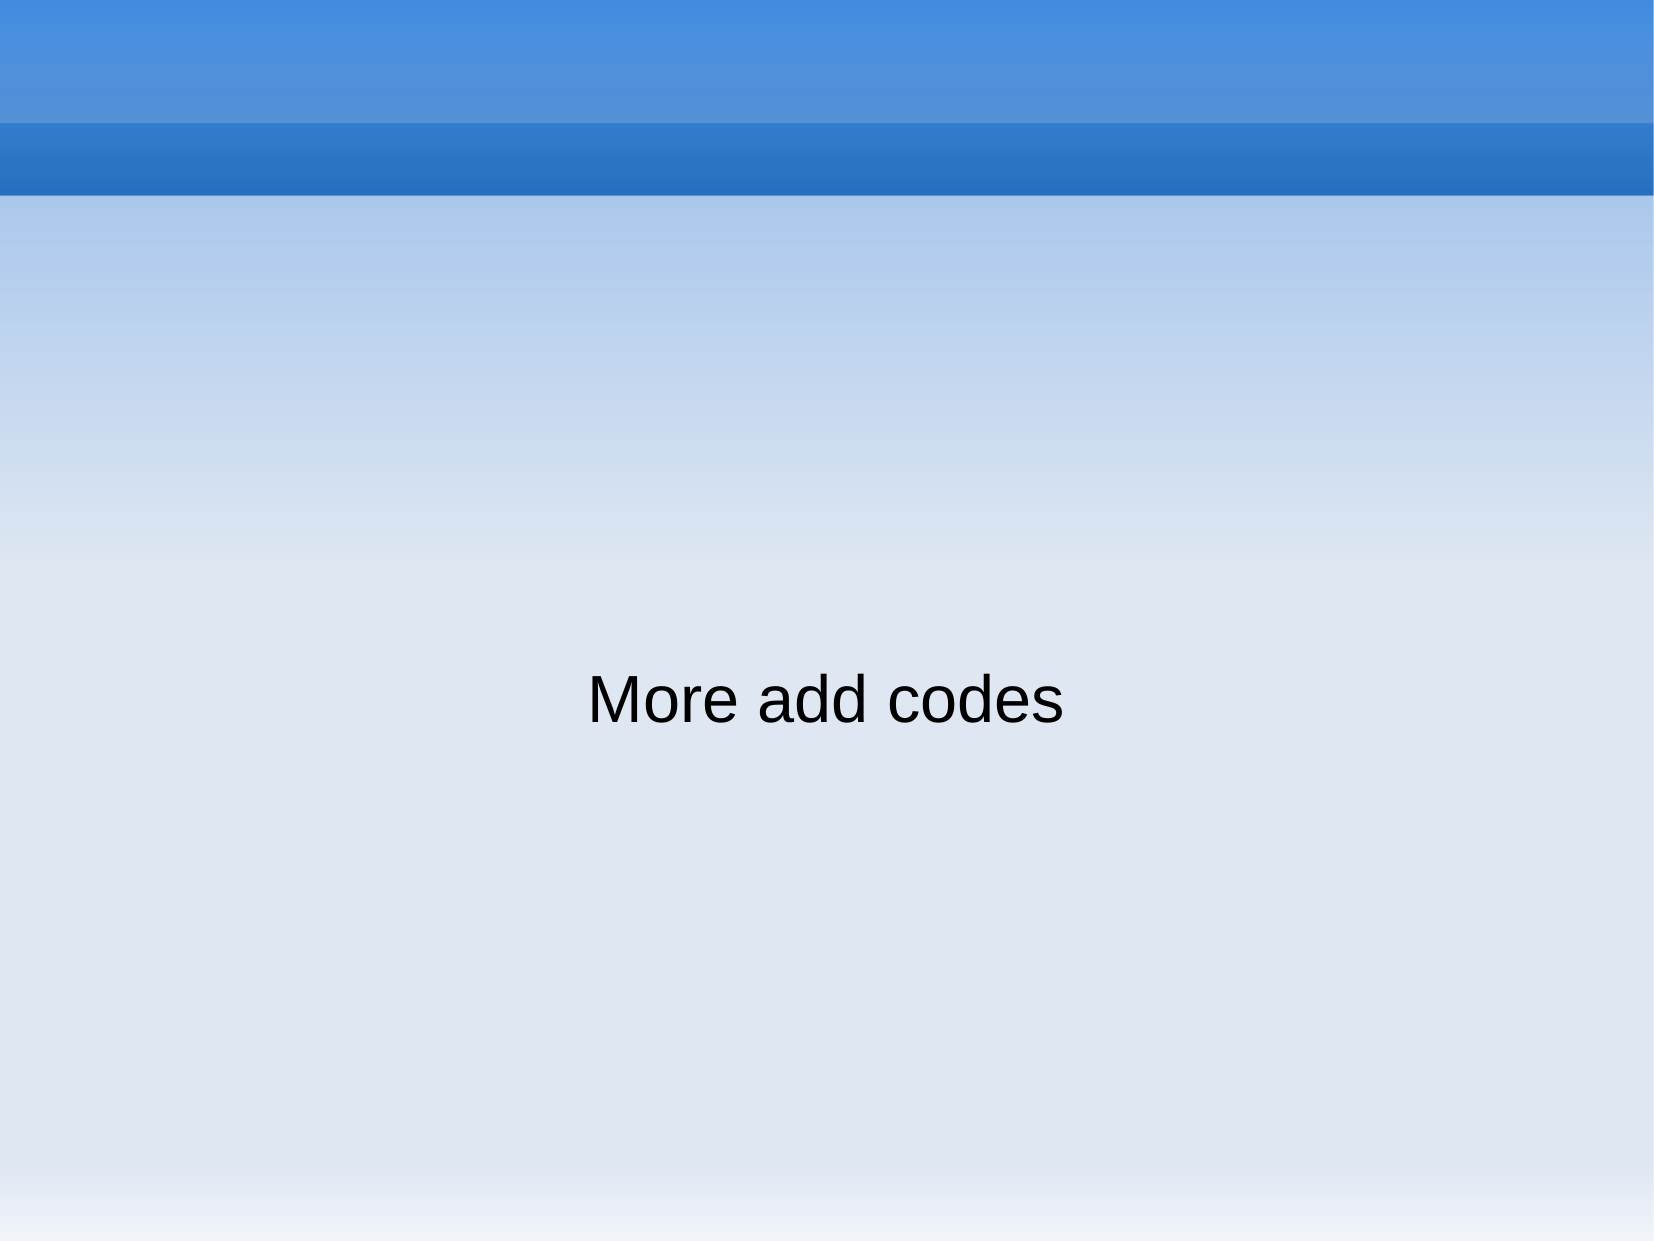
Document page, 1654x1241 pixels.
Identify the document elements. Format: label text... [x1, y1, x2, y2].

picture [0, 0, 1654, 1241]
subtitle More add codes [82, 290, 1571, 1109]
